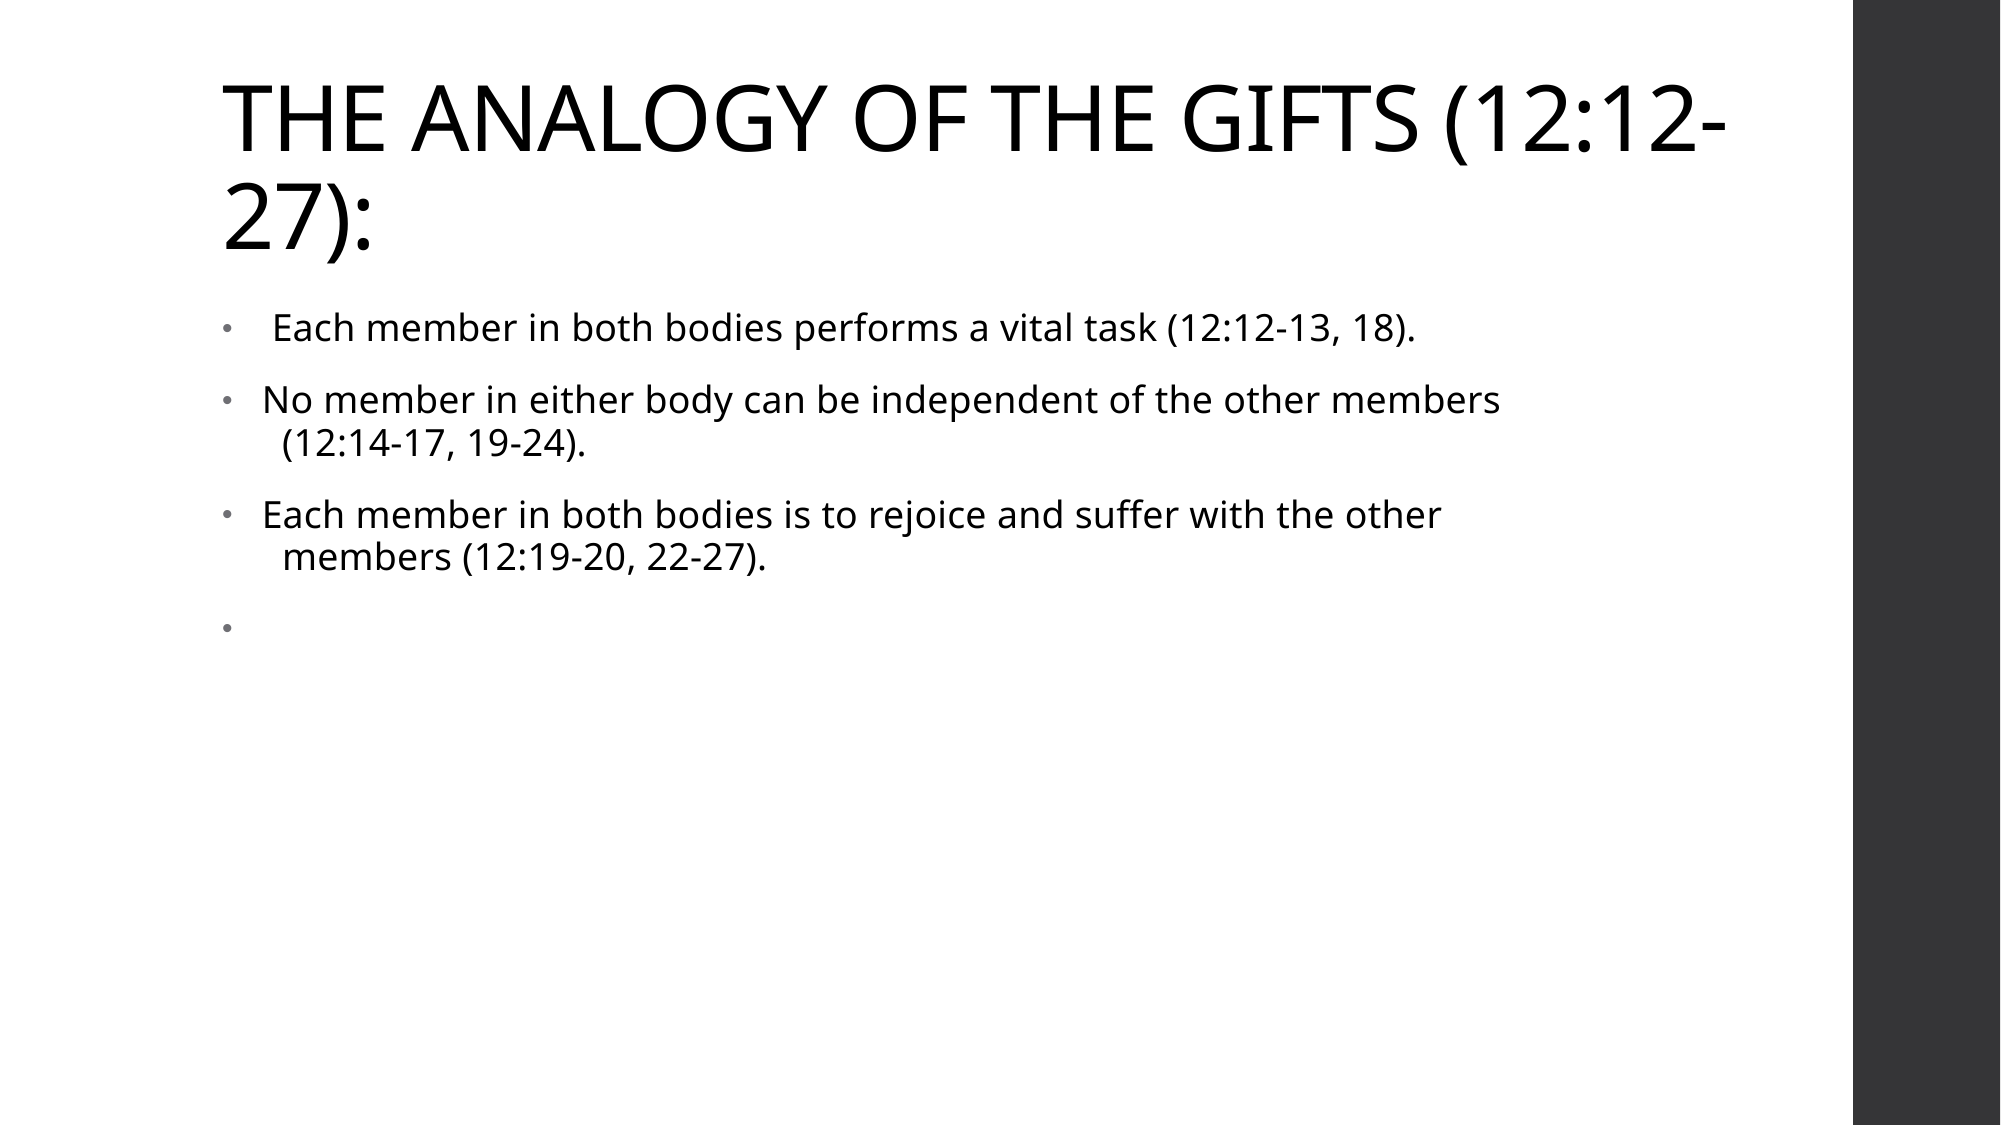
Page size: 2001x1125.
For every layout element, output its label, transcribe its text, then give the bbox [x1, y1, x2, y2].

title THE ANALOGY OF THE GIFTS (12:12-27): [206, 60, 1797, 278]
list Each member in both bodies performs a vital task (12:12-13, 18). No member in either body can be independent of the other members (12:14-17, 19-24). Each member in both bodies is to rejoice and suffer with the other members (12:19-20, 22-27). [206, 299, 1617, 1014]
